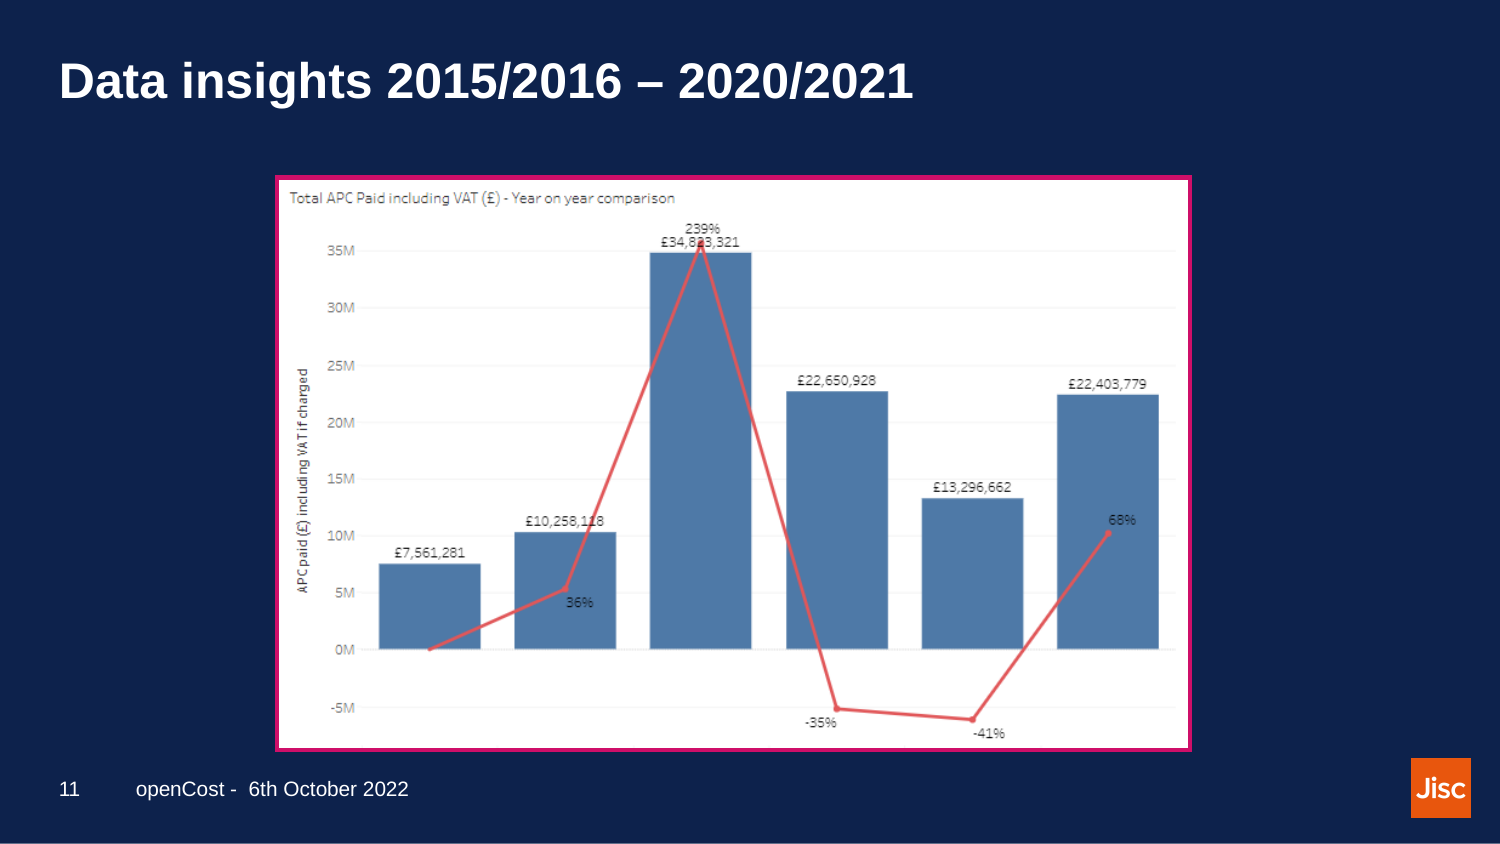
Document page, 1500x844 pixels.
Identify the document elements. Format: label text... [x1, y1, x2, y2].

title Data insights 2015/2016 – 2020/2021 [58, 55, 1129, 112]
picture [278, 179, 1188, 748]
picture [1411, 758, 1471, 818]
footer openCost - 6th October 2022 [135, 758, 709, 818]
slide_number <number> [58, 758, 92, 818]
